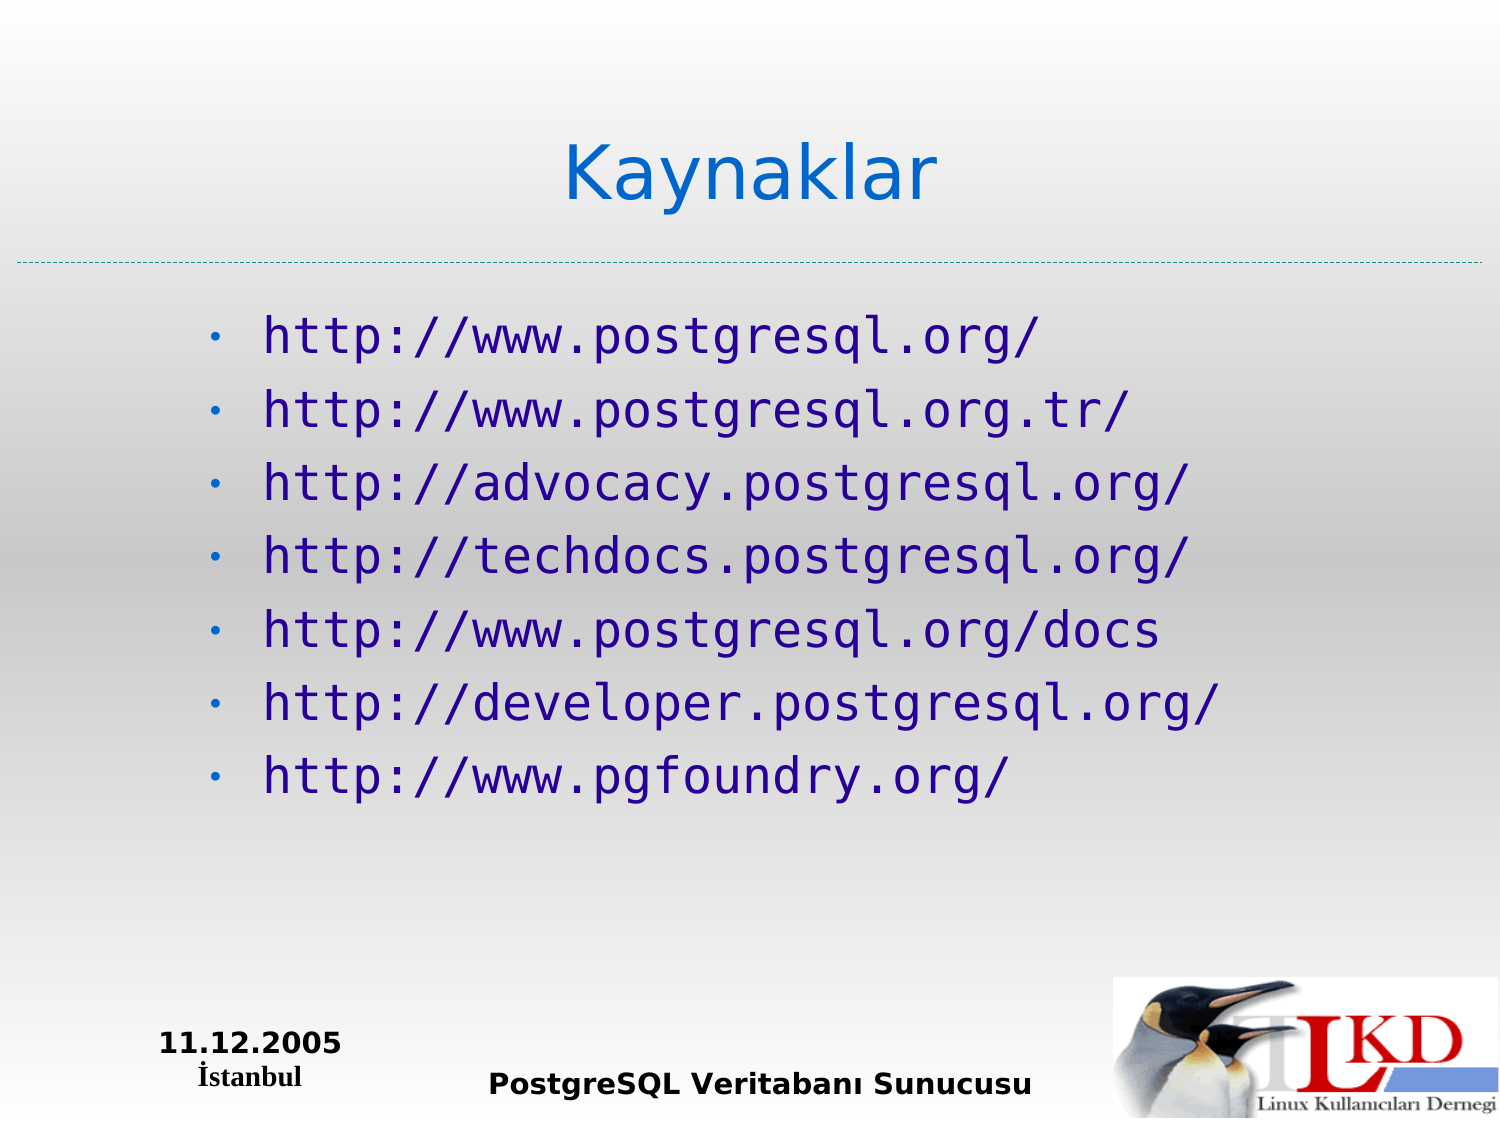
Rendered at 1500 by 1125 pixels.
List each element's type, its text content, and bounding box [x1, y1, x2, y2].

list http://www.postgresql.org/ http://www.postgresql.org.tr/ http://advocacy.postgresql.org/ http://techdocs.postgresql.org/ http://www.postgresql.org/docs http://developer.postgresql.org/ http://www.pgfoundry.org/ [0, 299, 1500, 975]
title Kaynaklar [0, 0, 1500, 225]
picture [1113, 977, 1499, 1118]
